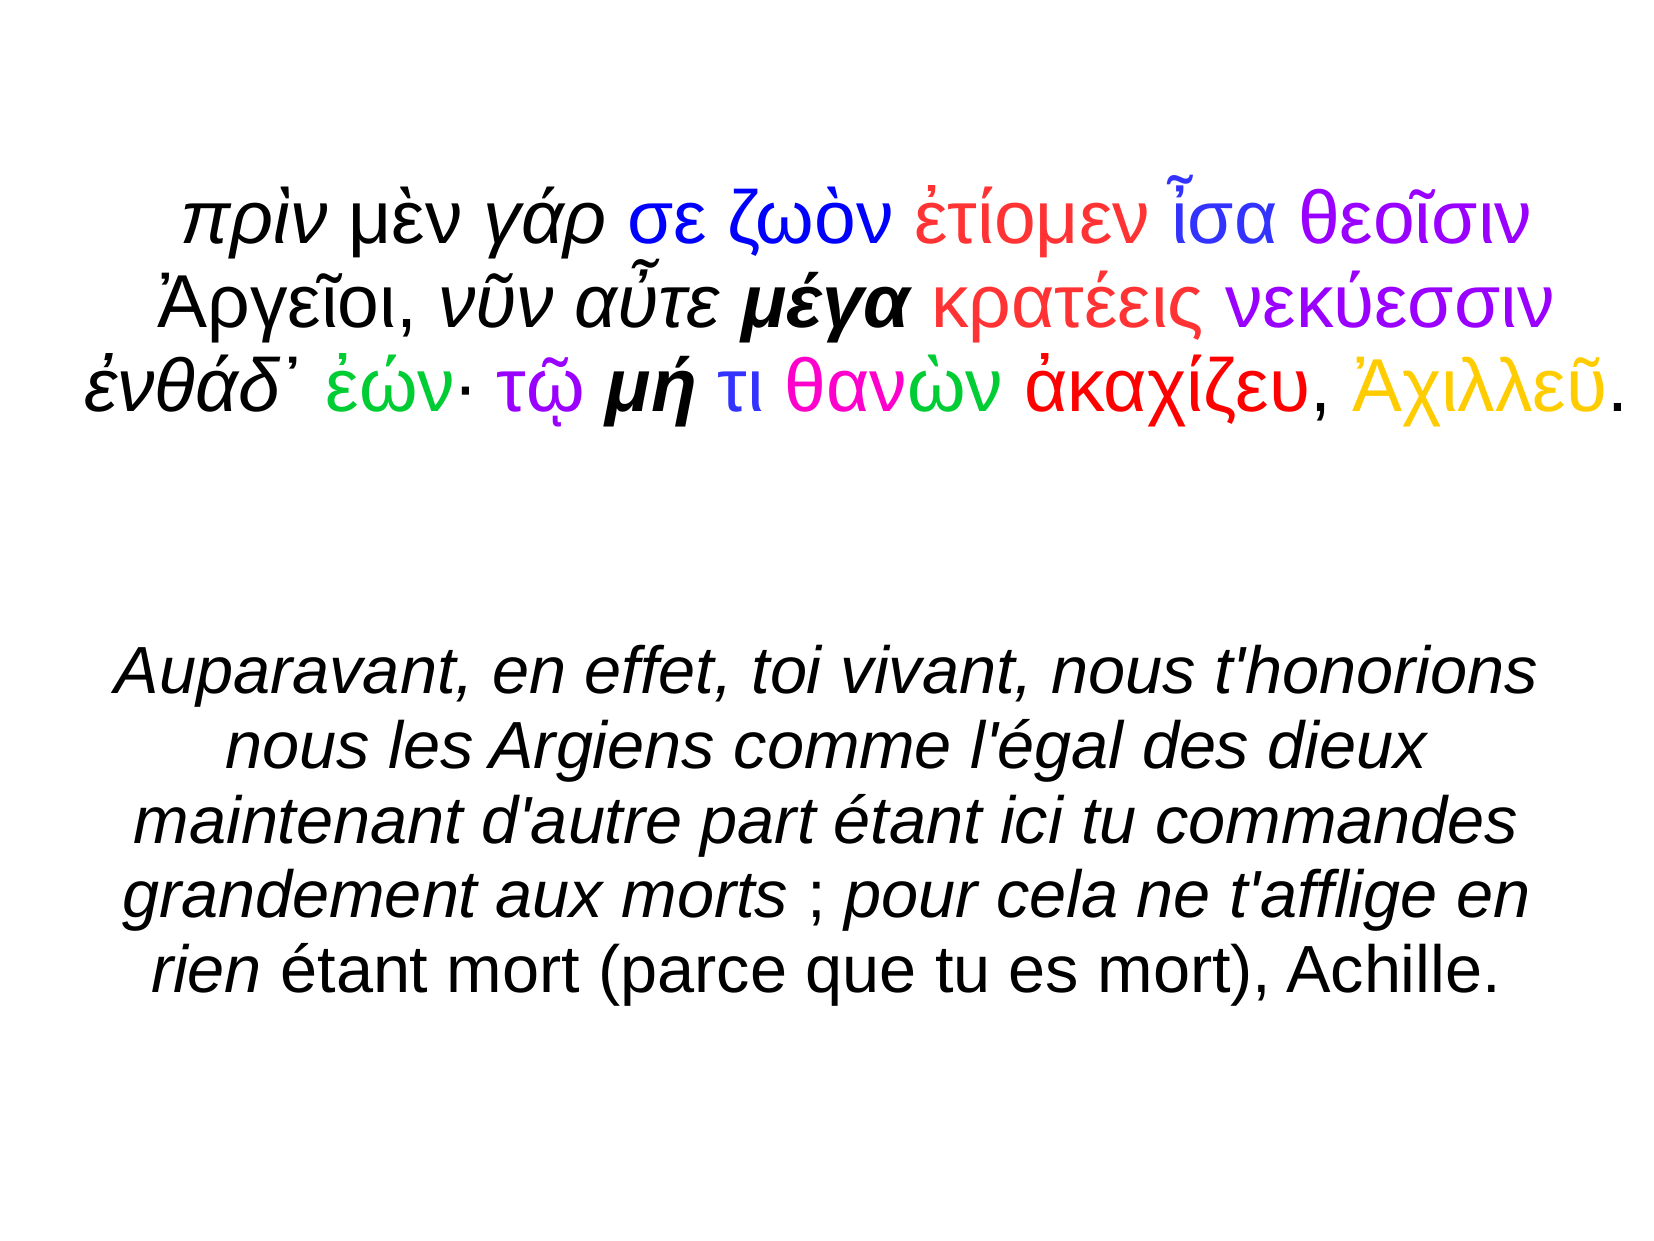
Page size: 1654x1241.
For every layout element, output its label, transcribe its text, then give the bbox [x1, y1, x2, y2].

subtitle Auparavant, en effet, toi vivant, nous t'honorions nous les Argiens comme l'égal des dieux maintenant d'autre part étant ici tu commandes grandement aux morts ; pour cela ne t'afflige en rien étant mort (parce que tu es mort), Achille. [82, 531, 1571, 1109]
title πρὶν μὲν γάρ σε ζωὸν ἐτίομεν ἶσα θεοῖσιν Ἀργεῖοι, νῦν αὖτε μέγα κρατέεις νεκύεσσιν ἐνθάδ᾽ ἐών· τῷ μή τι θανὼν ἀκαχίζευ, Ἀχιλλεῦ. [47, 70, 1630, 532]
